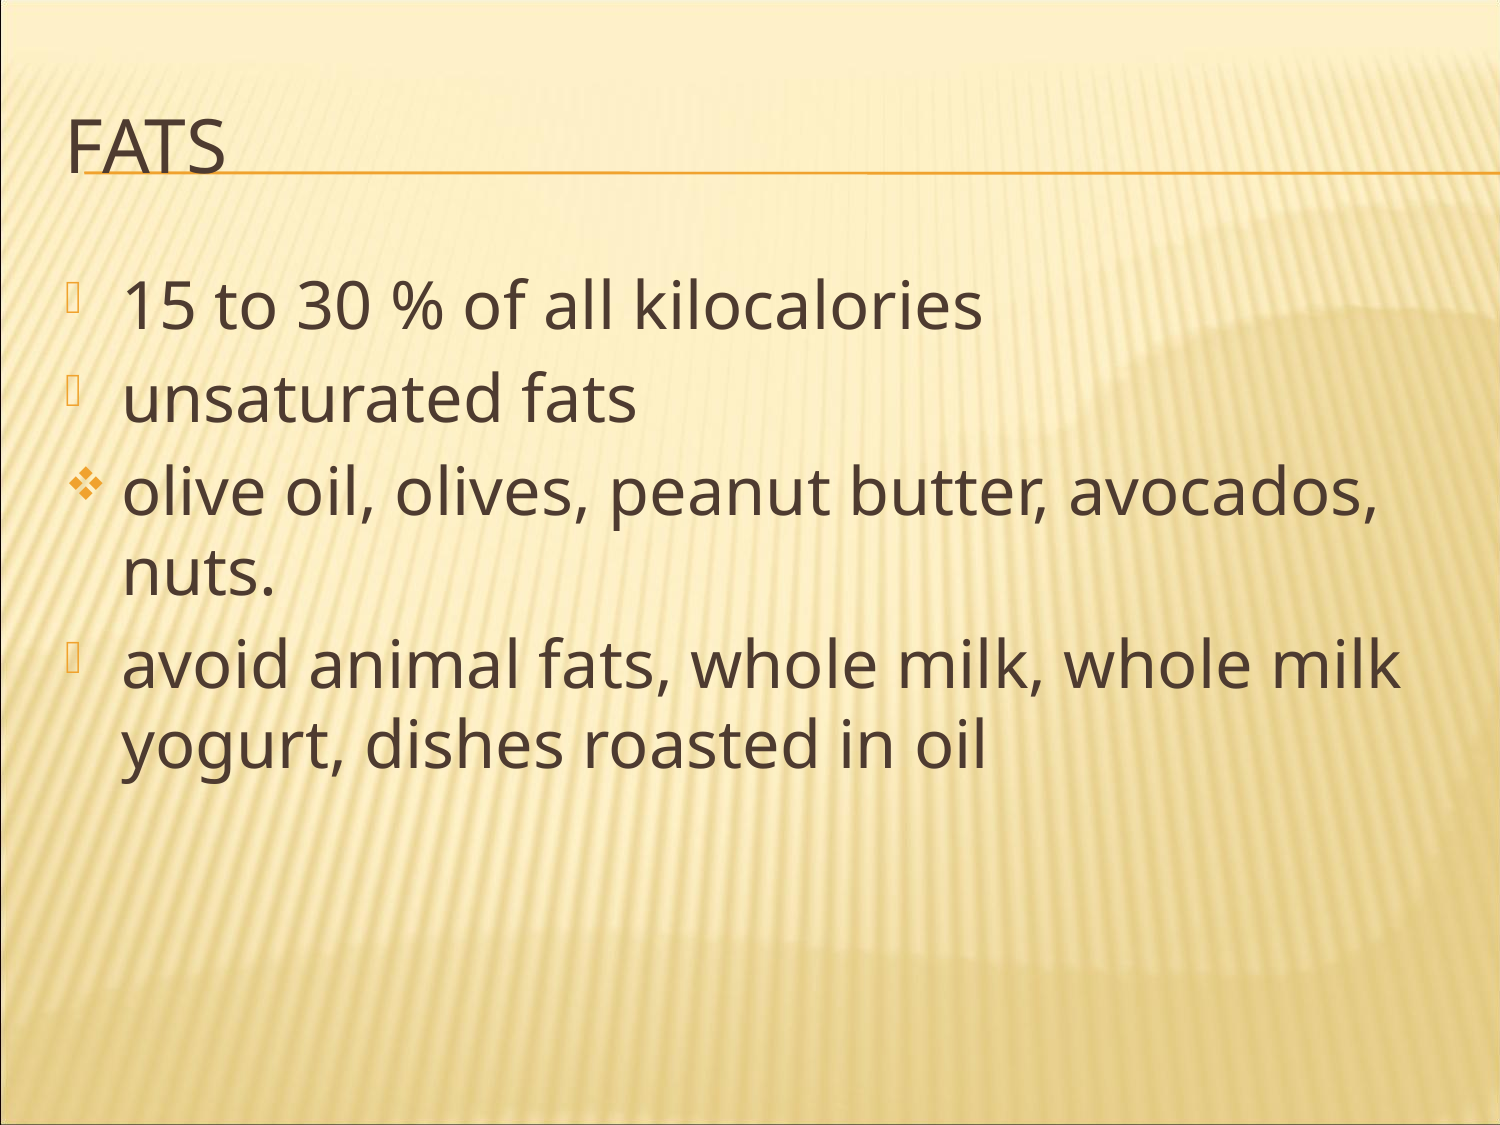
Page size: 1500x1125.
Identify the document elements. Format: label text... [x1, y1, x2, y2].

picture [0, 0, 1500, 1125]
title fats [50, 75, 1475, 213]
list 15 to 30 % of all kilocalories unsaturated fats olive oil, olives, peanut butter, avocados, nuts. avoid animal fats, whole milk, whole milk yogurt, dishes roasted in oil [50, 254, 1475, 998]
